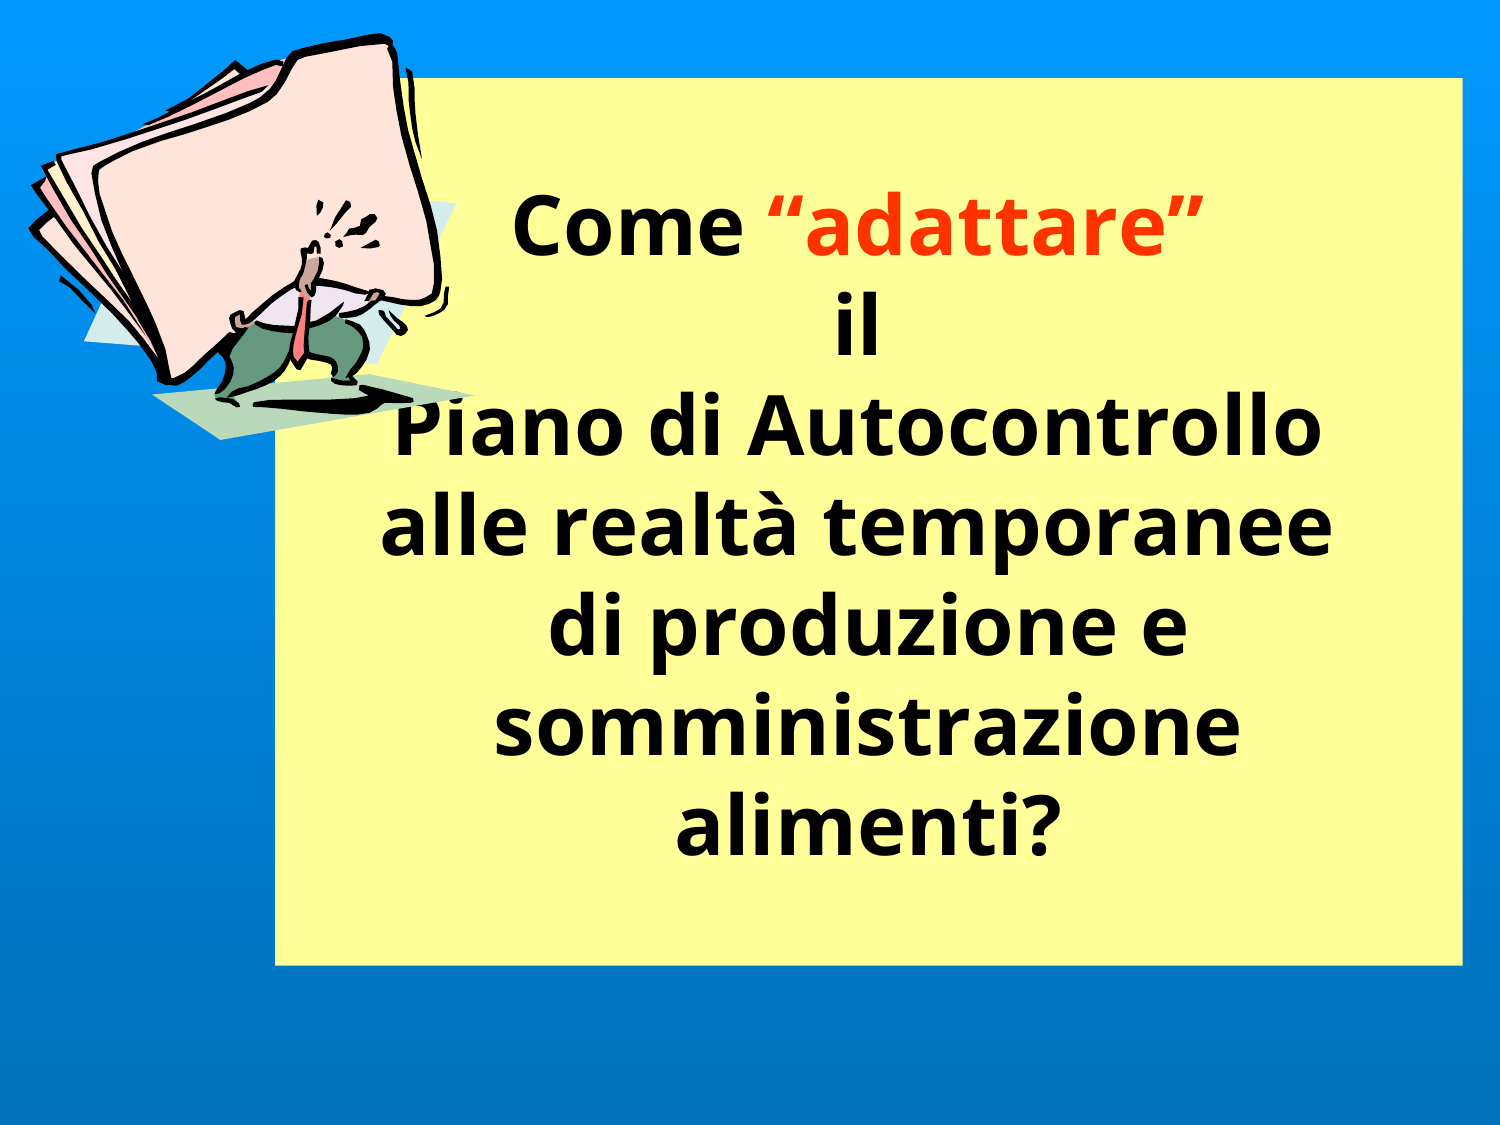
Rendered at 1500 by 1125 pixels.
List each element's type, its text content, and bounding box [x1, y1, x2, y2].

title Come “adattare” il Piano di Autocontrollo alle realtà temporanee di produzione e somministrazione alimenti? [275, 78, 1463, 966]
picture [28, 31, 479, 444]
